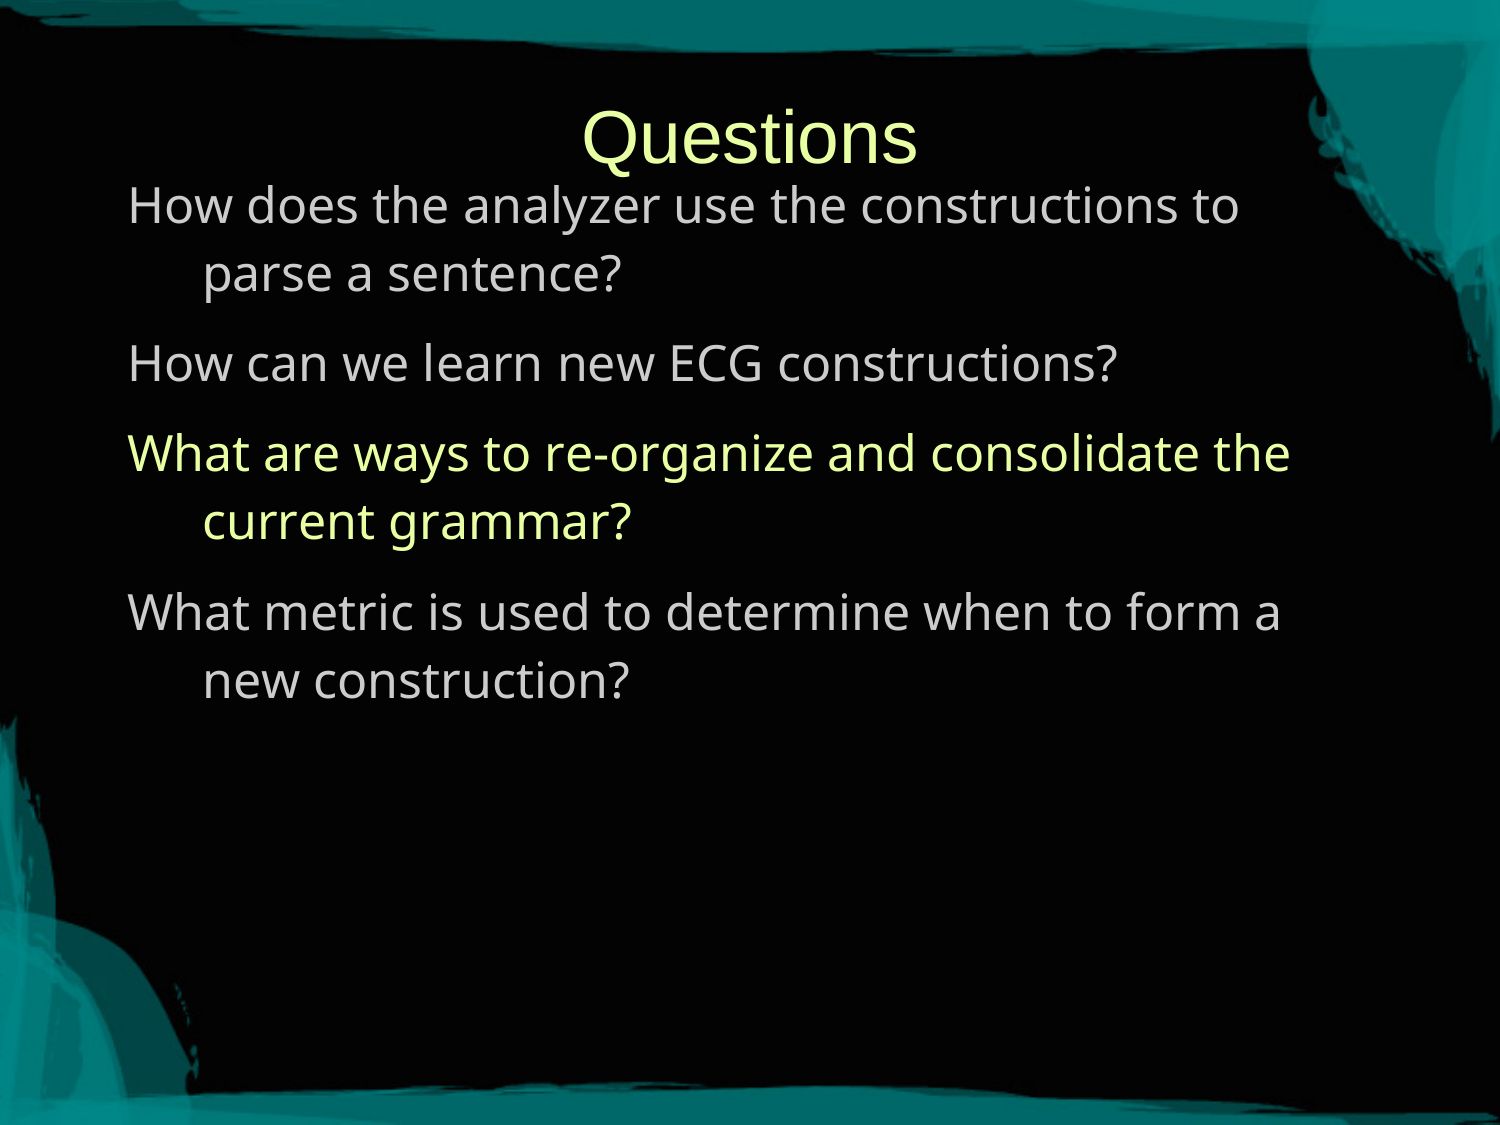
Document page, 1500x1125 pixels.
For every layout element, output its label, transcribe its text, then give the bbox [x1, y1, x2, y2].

title Questions [112, 49, 1388, 161]
picture [0, 0, 1500, 1125]
list How does the analyzer use the constructions to parse a sentence? How can we learn new ECG constructions? What are ways to re-organize and consolidate the current grammar? What metric is used to determine when to form a new construction? [112, 161, 1388, 862]
